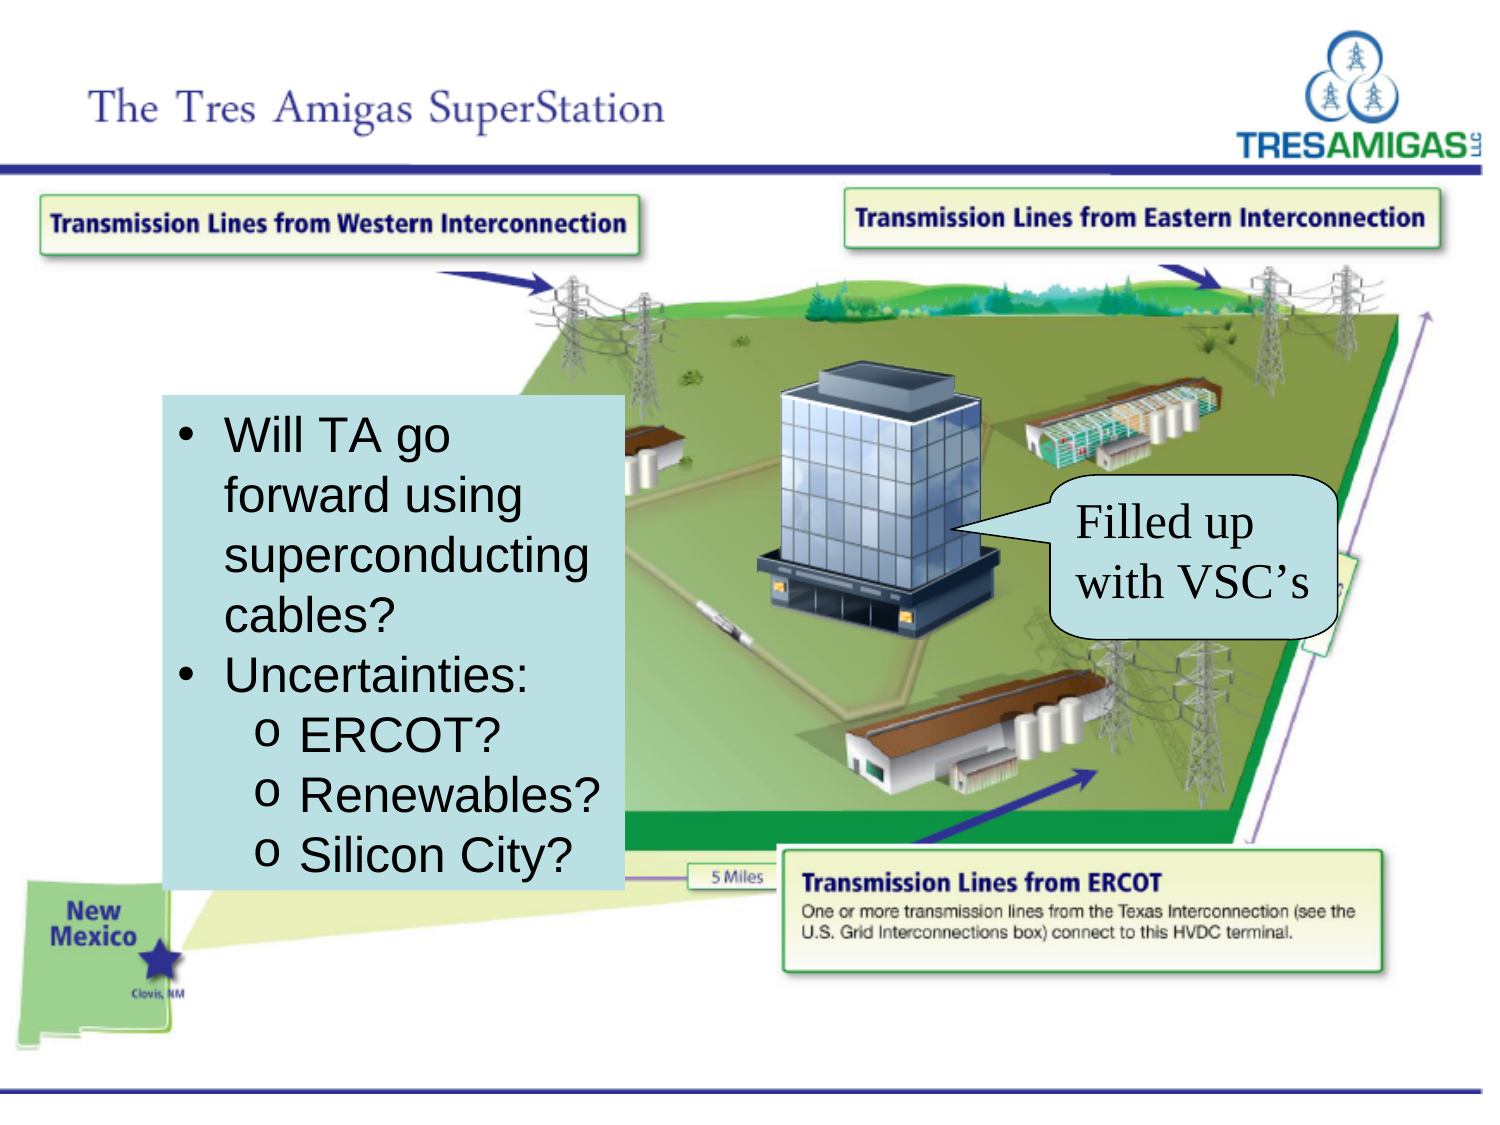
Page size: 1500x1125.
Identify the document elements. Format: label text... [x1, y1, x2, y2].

picture [0, 29, 1483, 1094]
text_box Filled up with VSC’s [950, 474, 1338, 640]
text_box Will TA go forward using superconducting cables? Uncertainties: ERCOT? Renewables? Silicon City? [162, 395, 625, 891]
